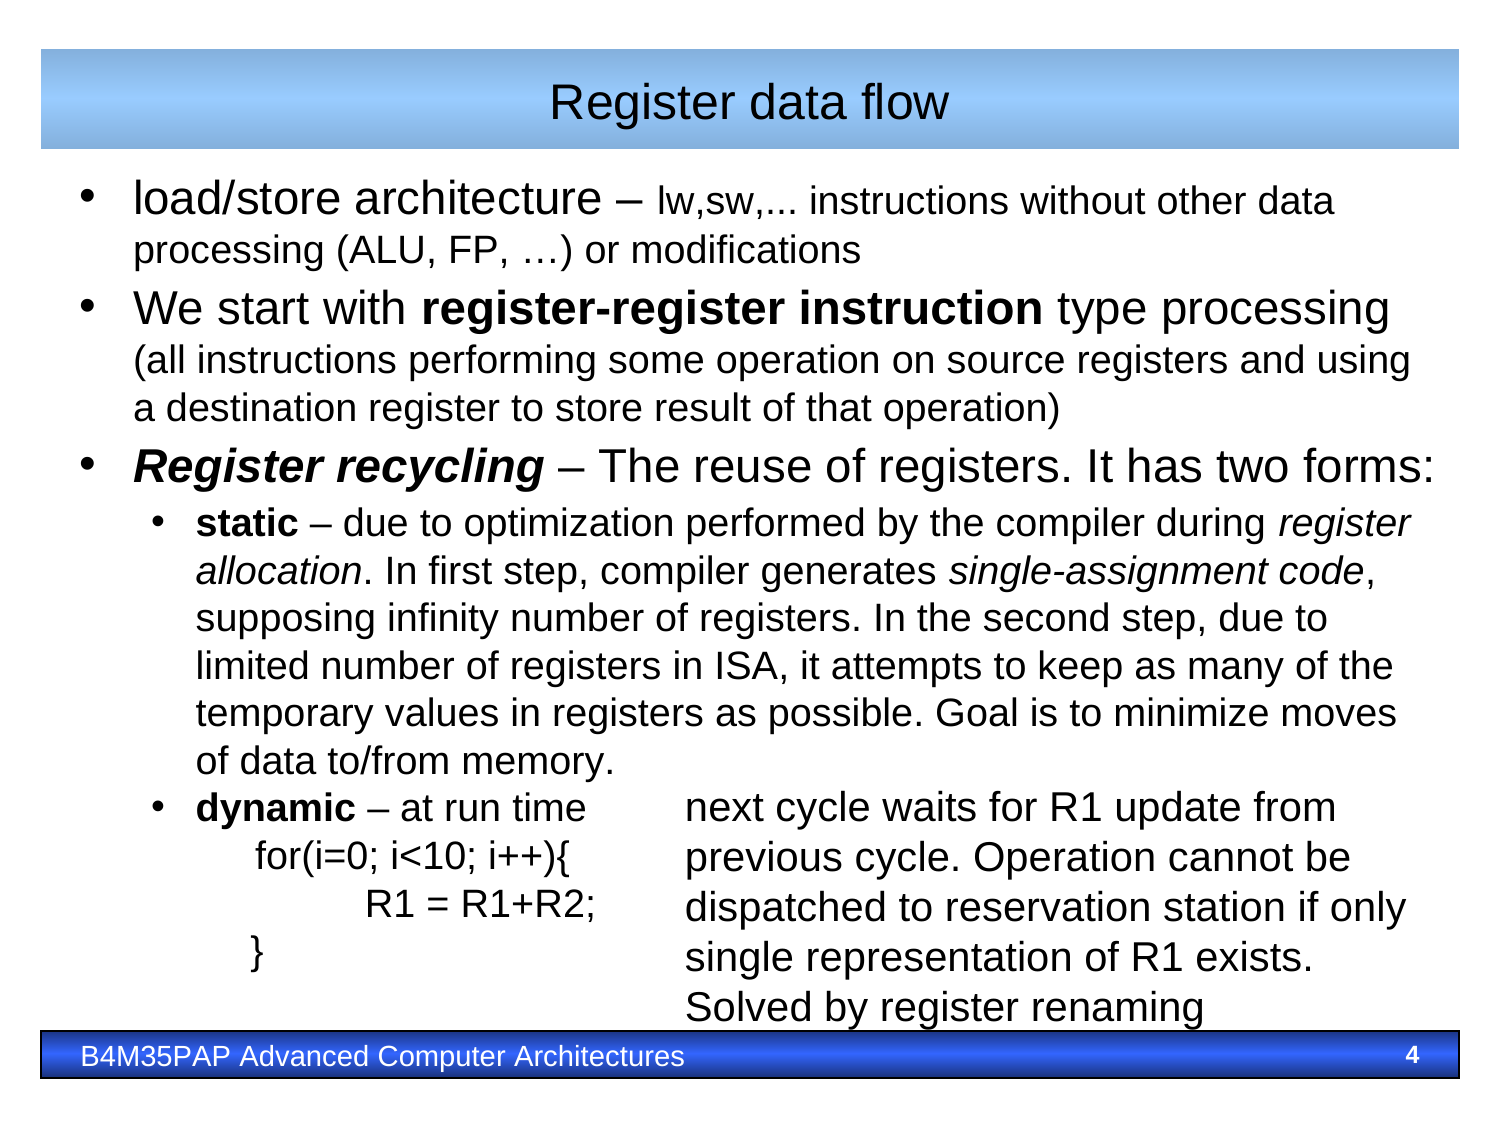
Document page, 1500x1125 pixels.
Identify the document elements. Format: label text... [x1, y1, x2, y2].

title Register data flow [41, 49, 1459, 149]
text_box next cycle waits for R1 update from previous cycle. Operation cannot be dispatched to reservation station if only single representation of R1 exists. Solved by register renaming [670, 772, 1454, 1038]
list load/store architecture – lw,sw,... instructions without other data processing (ALU, FP, …) or modifications We start with register-register instruction type processing (all instructions performing some operation on source registers and using a destination register to store result of that operation) Register recycling – The reuse of registers. It has two forms: static – due to optimization performed by the compiler during register allocation. In first step, compiler generates single-assignment code, supposing infinity number of registers. In the second step, due to limited number of registers in ISA, it attempts to keep as many of the temporary values in registers as possible. Goal is to minimize moves of data to/from memory. dynamic – at run time for(i=0; i<10; i++){ R1 = R1+R2; } [64, 159, 1454, 1027]
